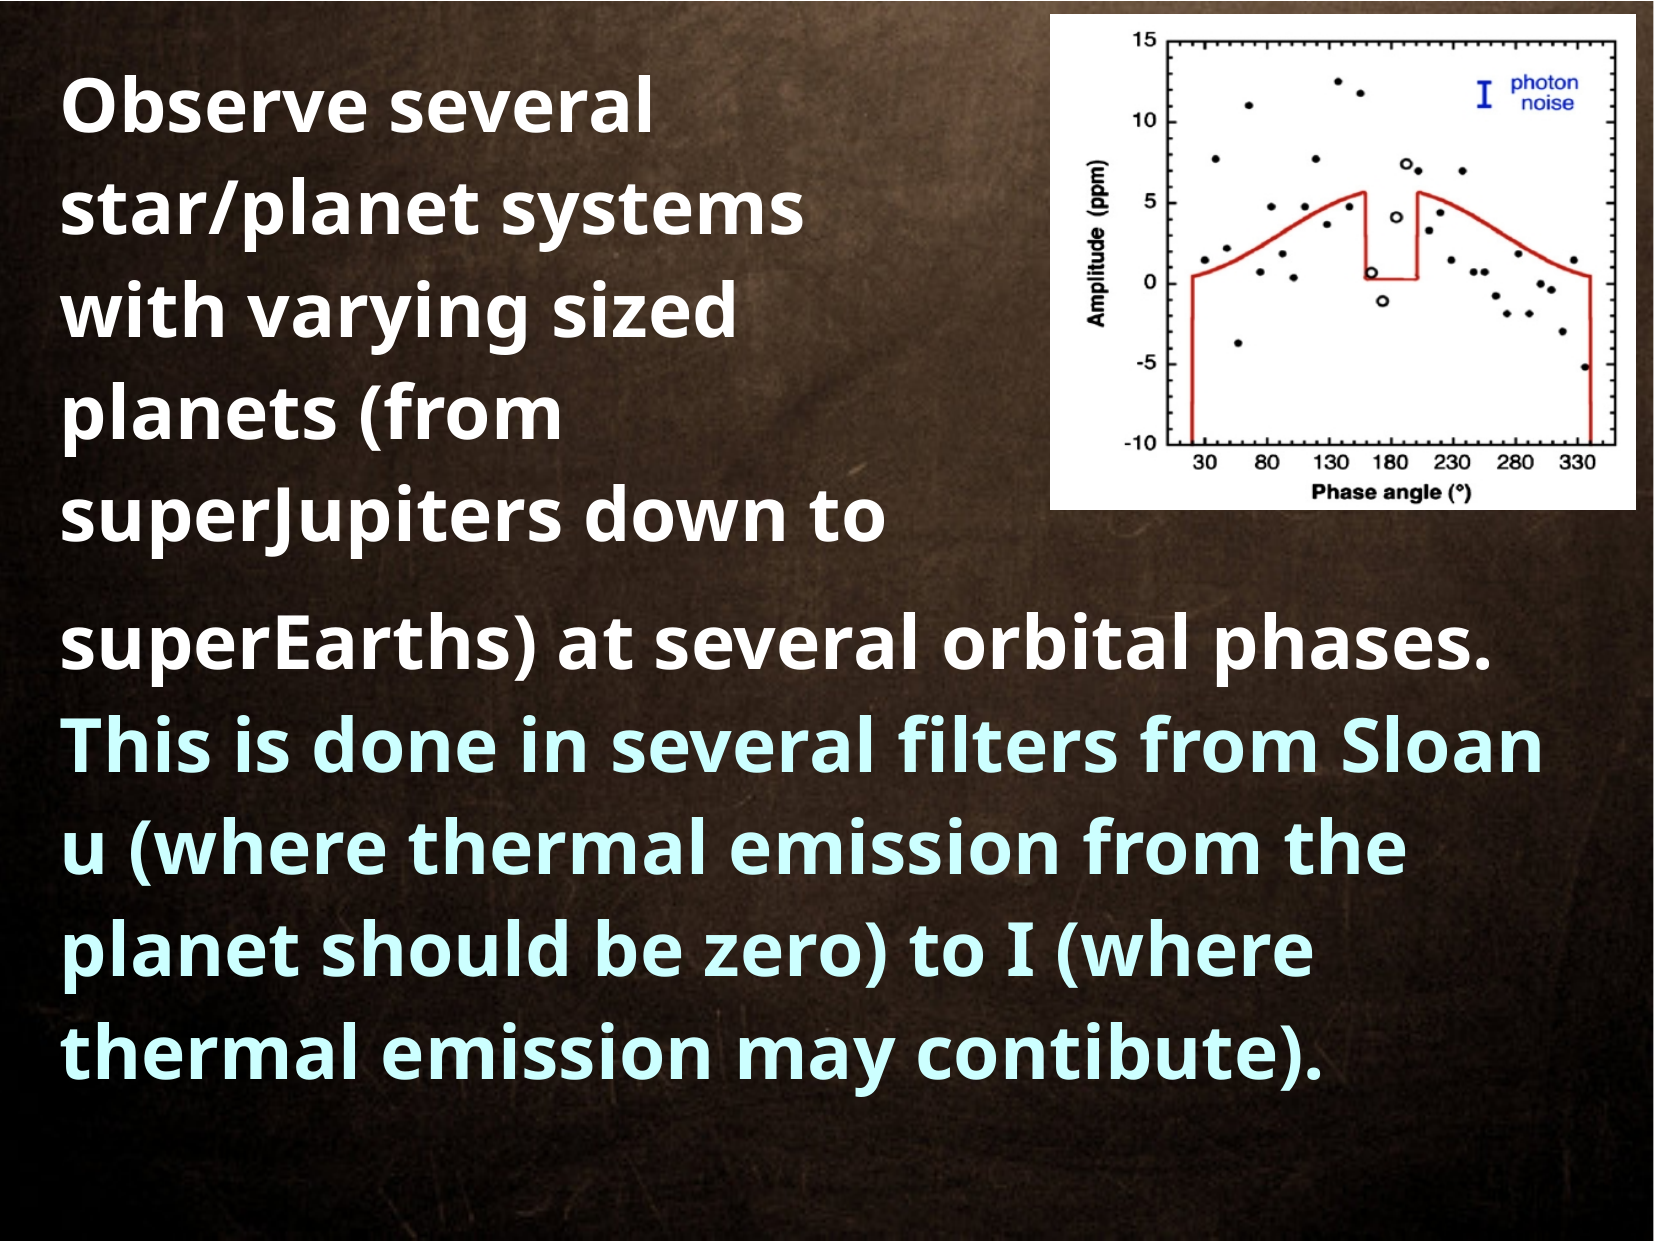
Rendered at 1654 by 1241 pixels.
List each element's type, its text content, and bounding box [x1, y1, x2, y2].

picture [0, 1, 1654, 1241]
text_box Observe several star/planet systems with varying sized planets (from superJupiters down to [45, 45, 946, 582]
text_box superEarths) at several orbital phases. This is done in several filters from Sloan u (where thermal emission from the planet should be zero) to I (where thermal emission may contibute). [45, 582, 1606, 1120]
